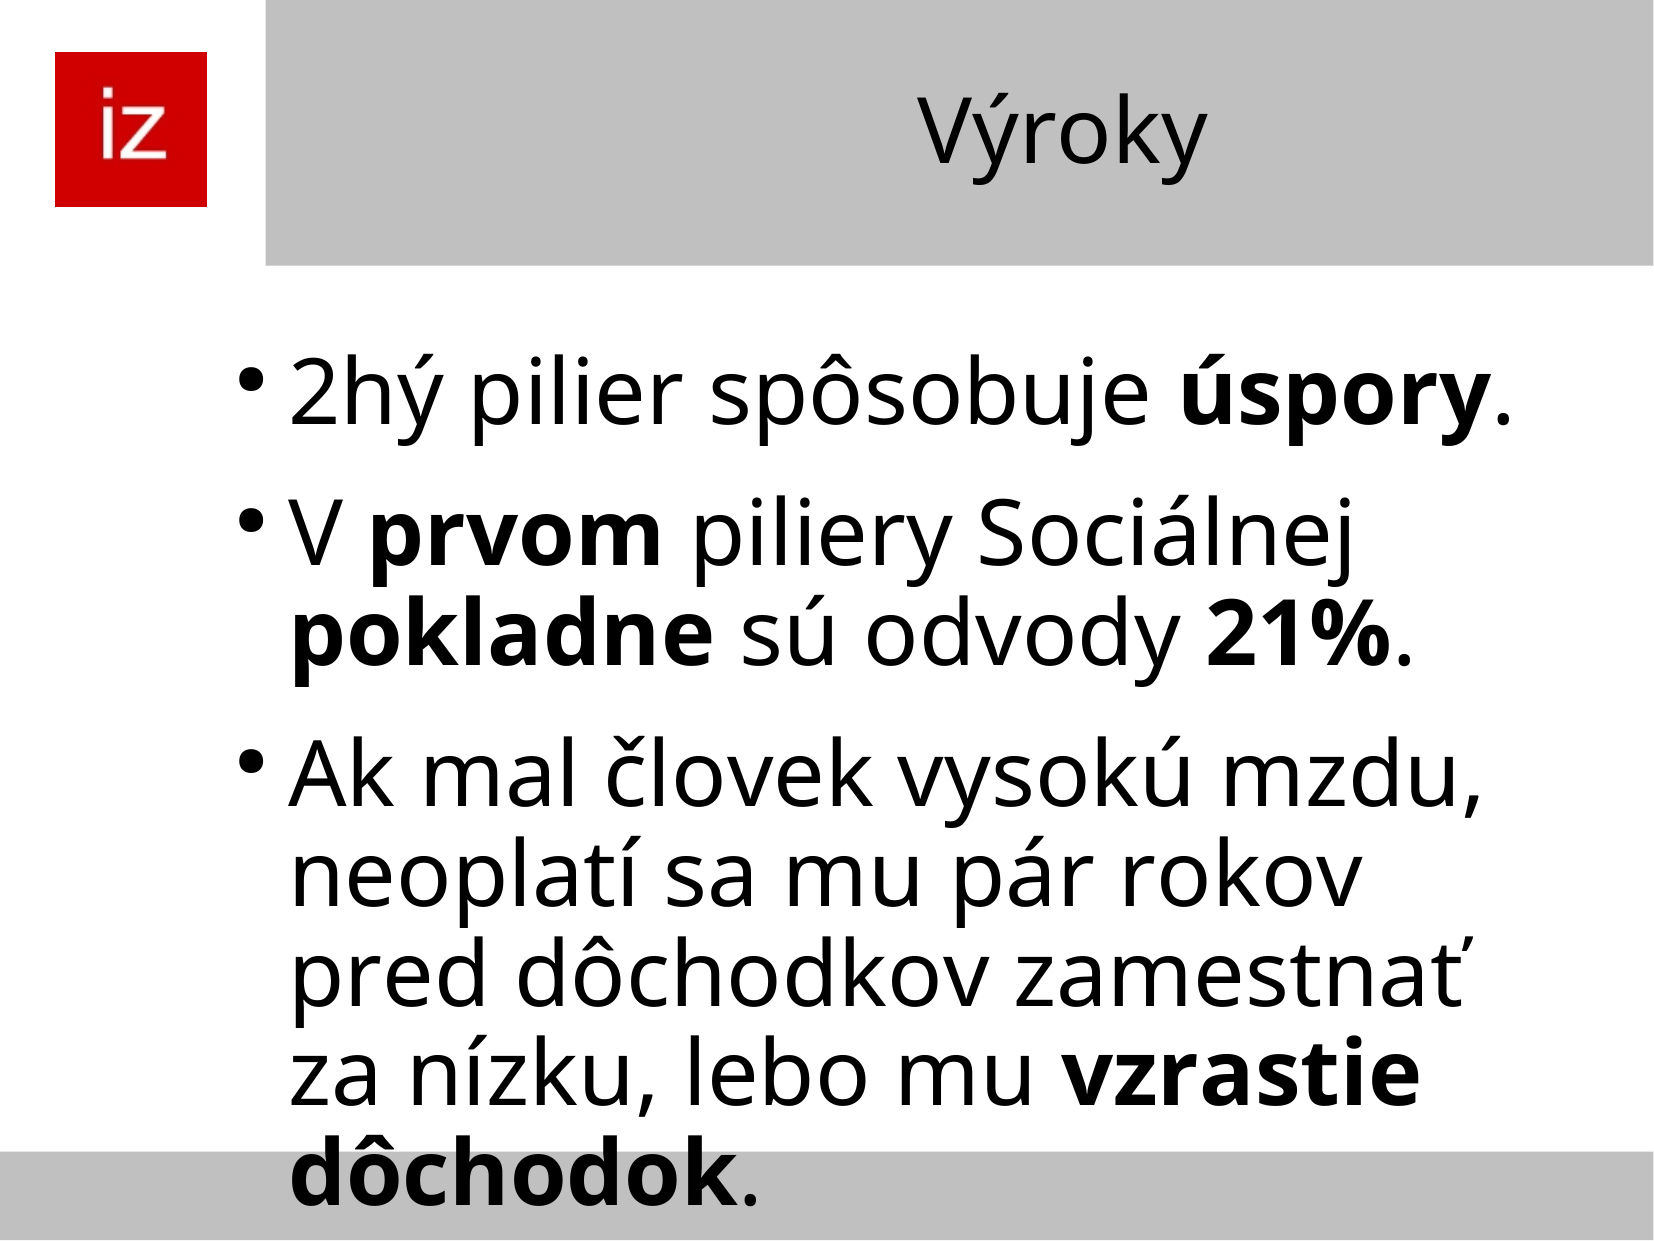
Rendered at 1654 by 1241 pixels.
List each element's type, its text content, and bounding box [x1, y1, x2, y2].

picture [55, 52, 207, 207]
title Výroky [561, 29, 1565, 237]
list 2hý pilier spôsobuje úspory. V prvom piliery Sociálnej pokladne sú odvody 21%. Ak mal človek vysokú mzdu, neoplatí sa mu pár rokov pred dôchodkov zamestnať za nízku, lebo mu vzrastie dôchodok. [121, 344, 1533, 1126]
